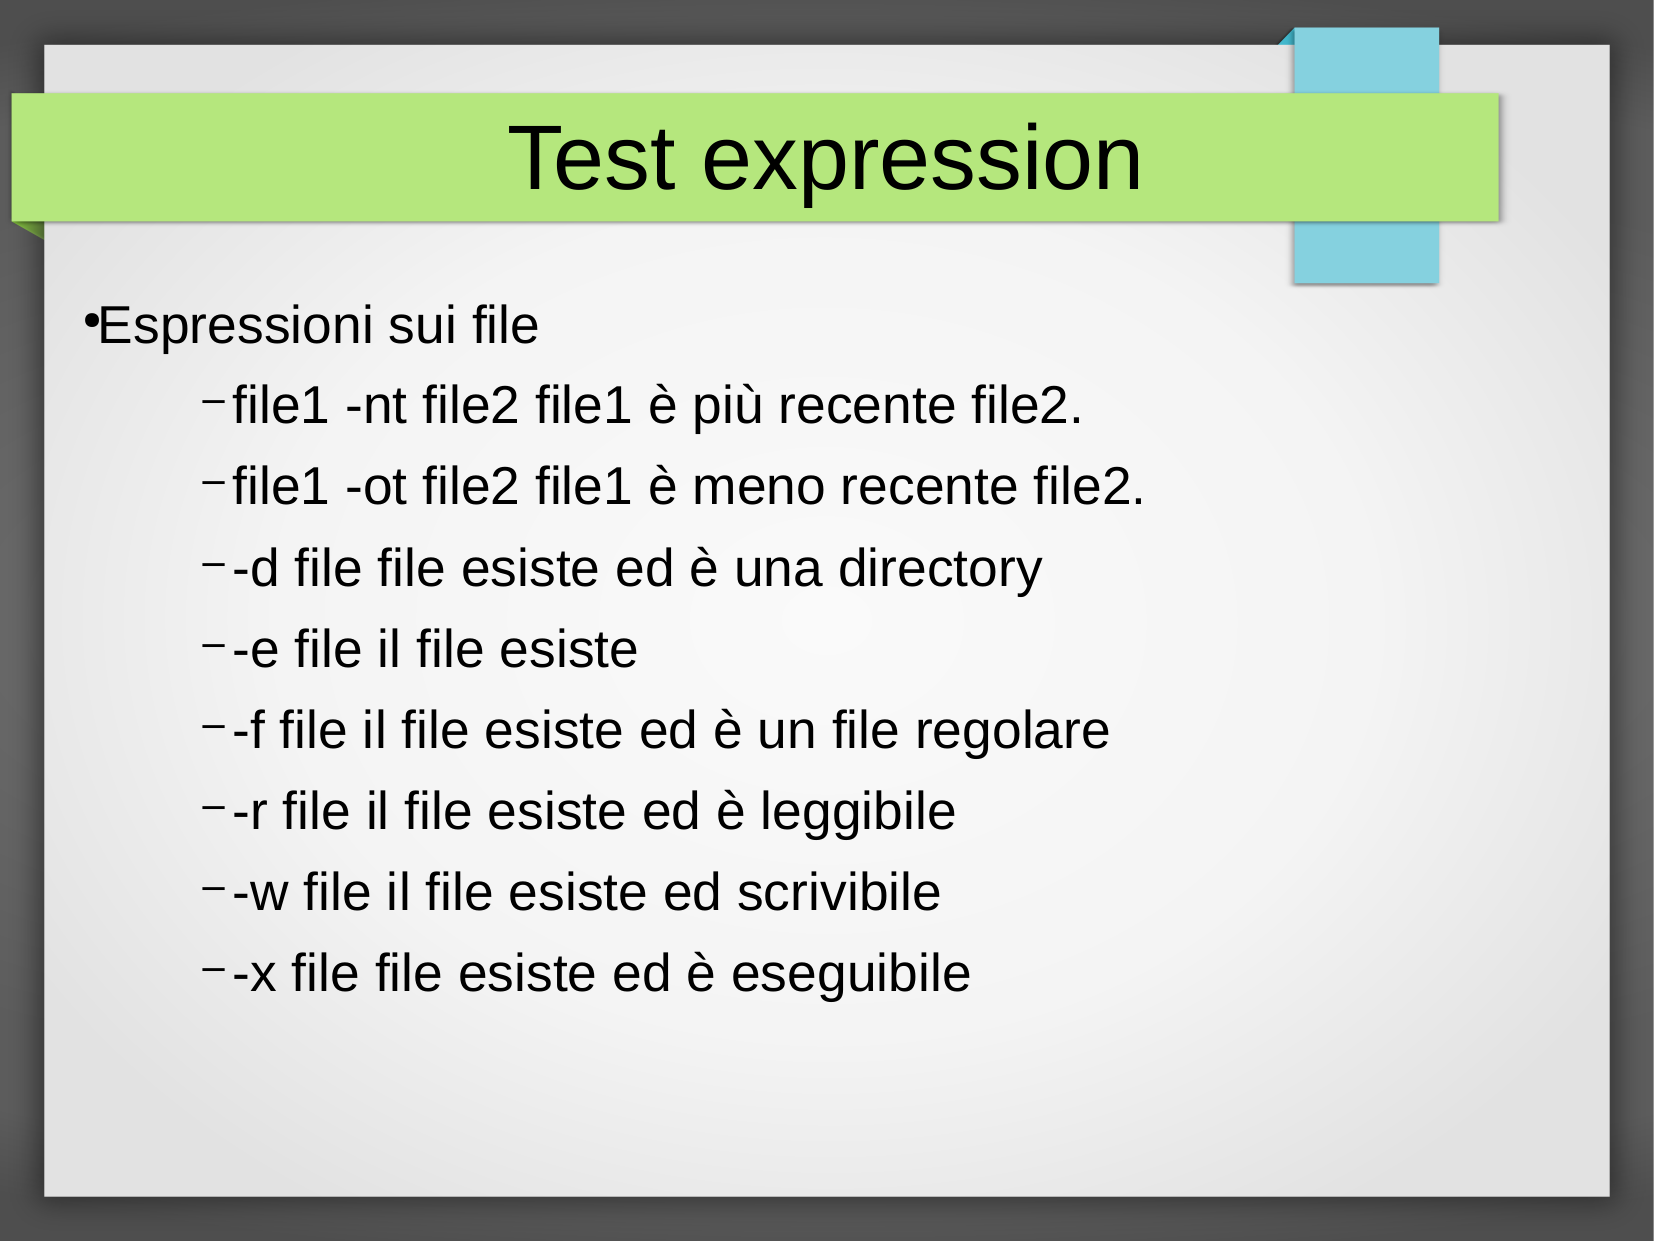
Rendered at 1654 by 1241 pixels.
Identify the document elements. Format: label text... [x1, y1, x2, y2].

title Test expression [82, 49, 1571, 257]
picture [0, 0, 1654, 1241]
list Espressioni sui file file1 -nt file2 file1 è più recente file2. file1 -ot file2 file1 è meno recente file2. -d file file esiste ed è una directory -e file il file esiste -f file il file esiste ed è un file regolare -r file il file esiste ed è leggibile -w file il file esiste ed scrivibile -x file file esiste ed è eseguibile [82, 290, 1571, 1010]
